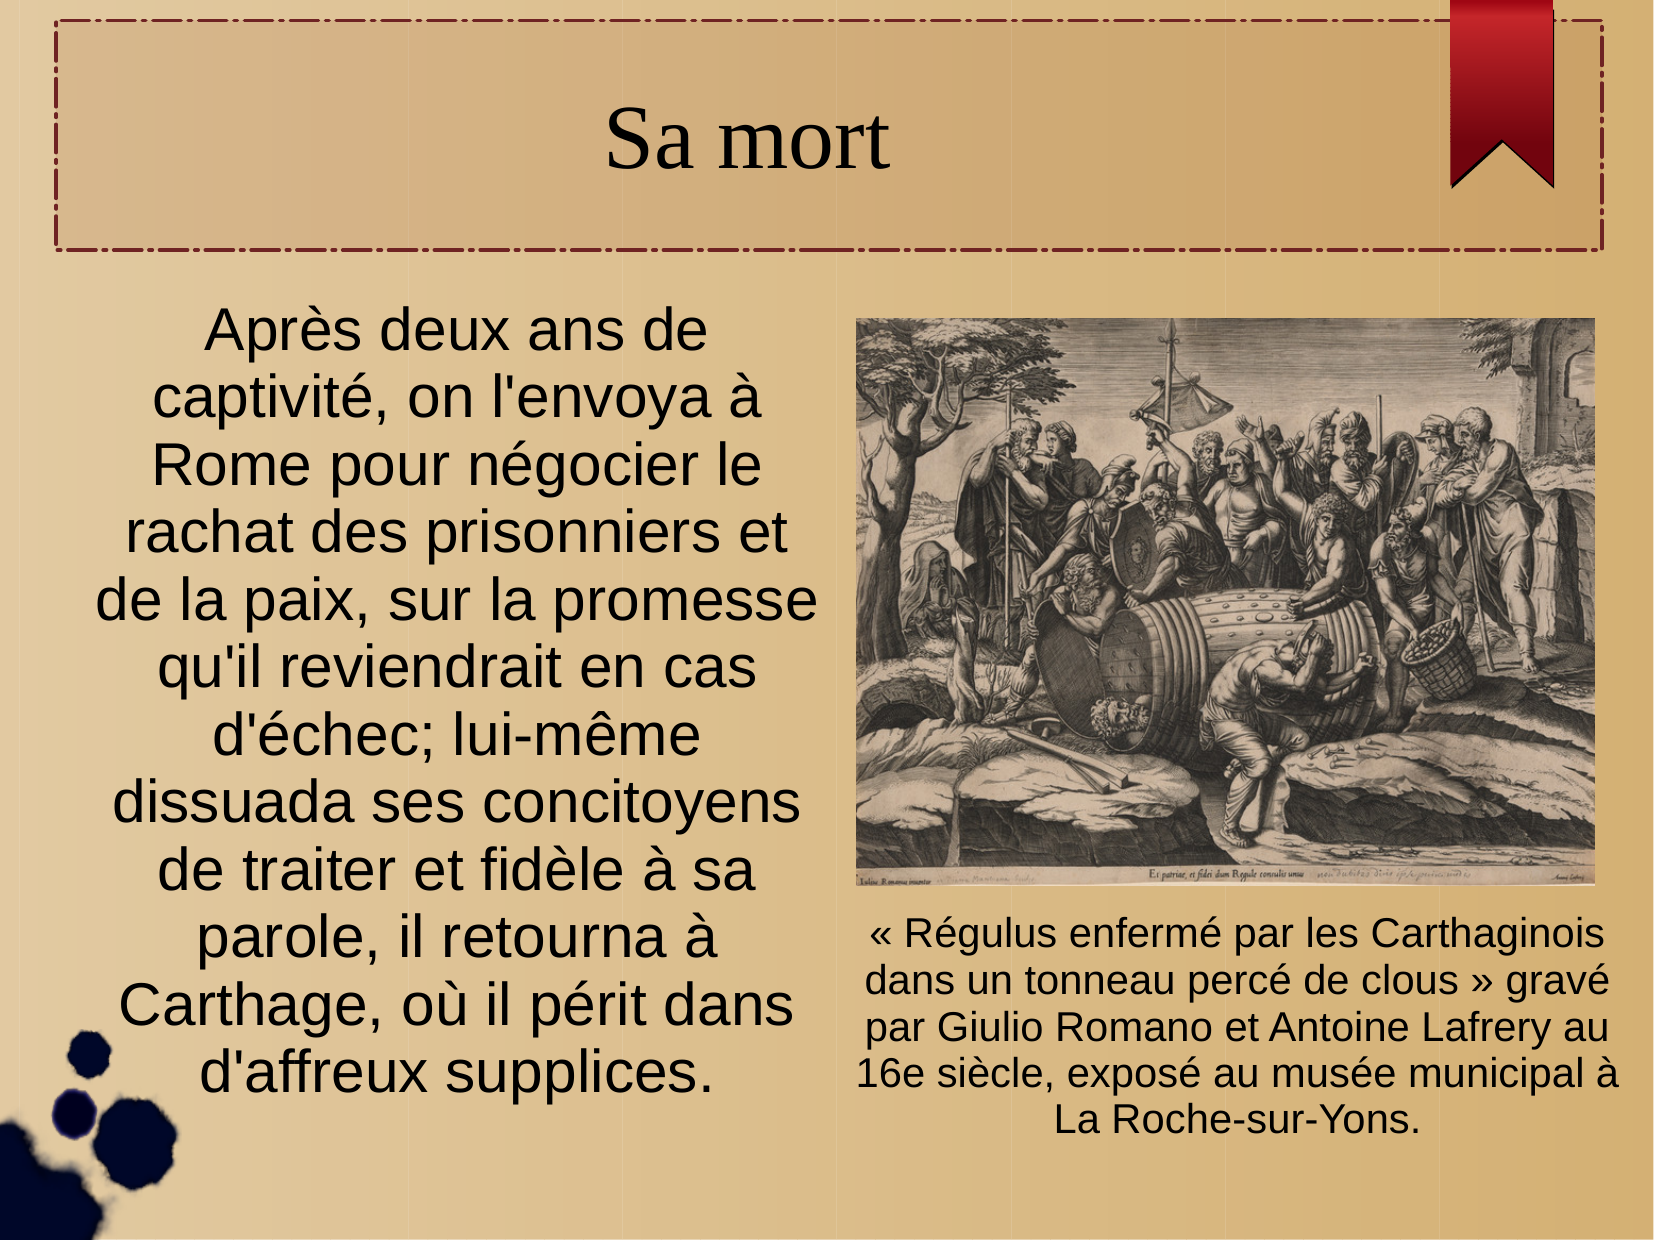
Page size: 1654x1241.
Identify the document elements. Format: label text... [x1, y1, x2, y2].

list Après deux ans de captivité, on l'envoya à Rome pour négocier le rachat des prisonniers et de la paix, sur la promesse qu'il reviendrait en cas d'échec; lui-même dissuada ses concitoyens de traiter et fidèle à sa parole, il retourna à Carthage, où il périt dans d'affreux supplices. [88, 295, 827, 1106]
text_box « Régulus enfermé par les Carthaginois dans un tonneau percé de clous » gravé par Giulio Romano et Antoine Lafrery au 16e siècle, exposé au musée municipal à La Roche-sur-Yons. [826, 902, 1649, 1152]
picture [856, 318, 1595, 886]
title Sa mort [82, 47, 1412, 229]
